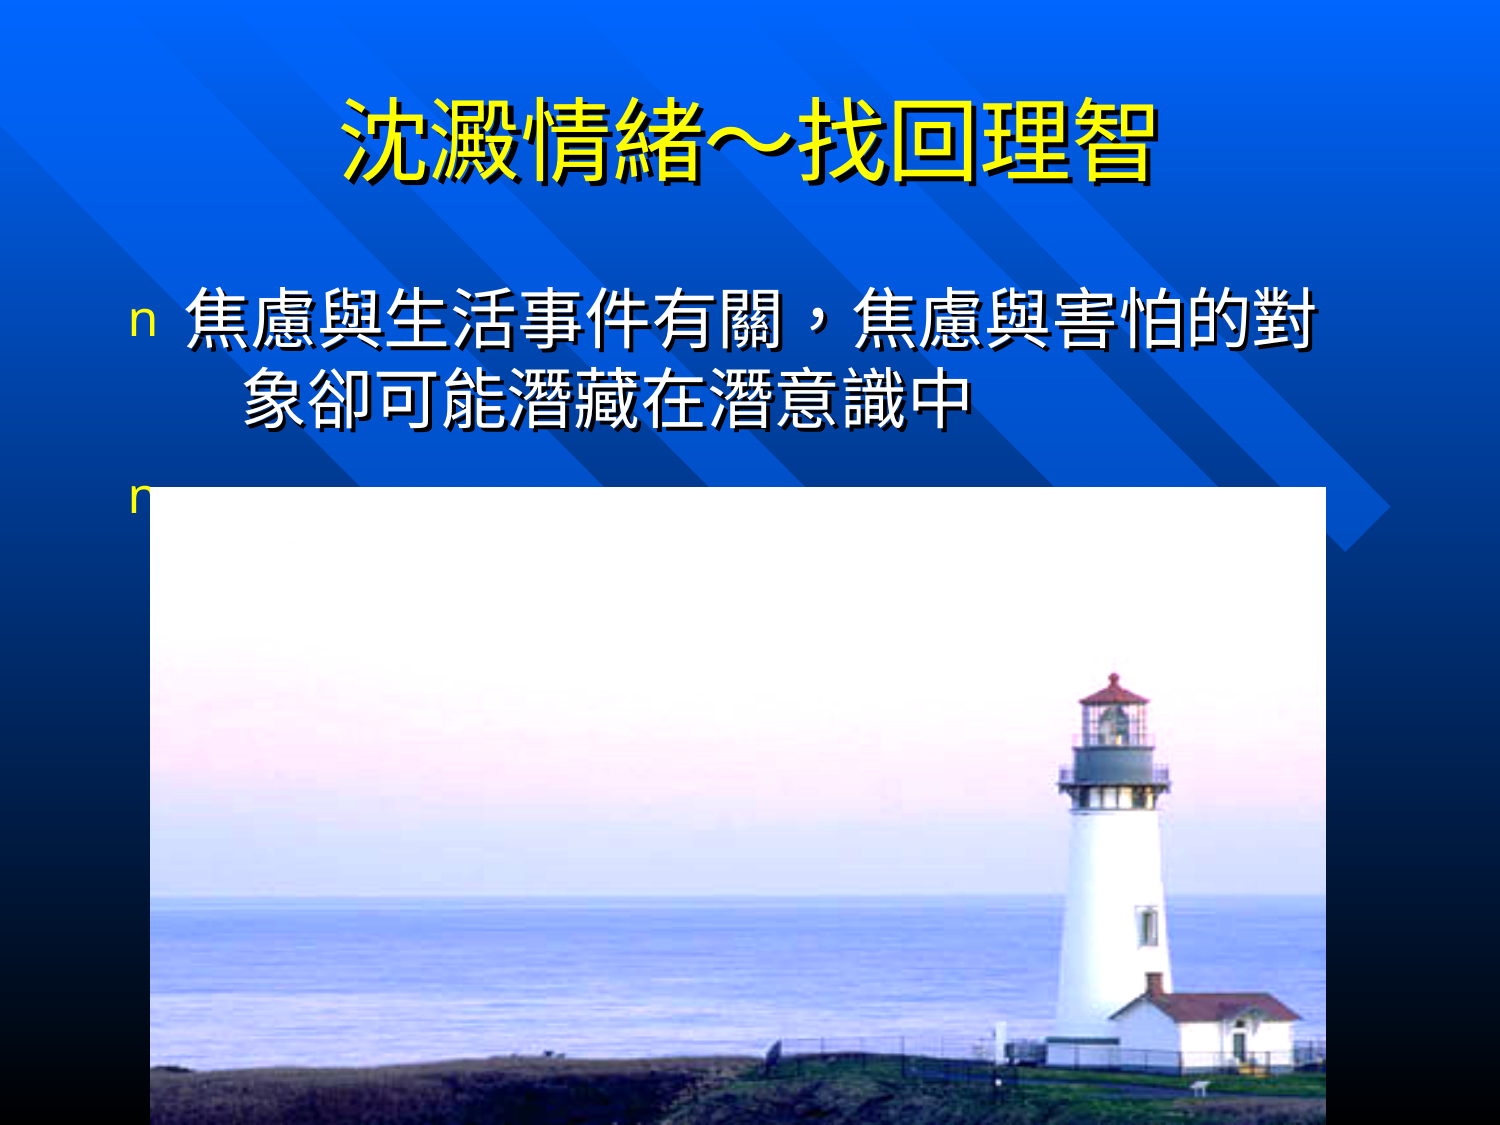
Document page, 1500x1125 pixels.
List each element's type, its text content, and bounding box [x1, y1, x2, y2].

title 沈澱情緒～找回理智 [112, 37, 1388, 238]
list 焦慮與生活事件有關，焦慮與害怕的對象卻可能潛藏在潛意識中 [112, 269, 1388, 1001]
picture [150, 487, 1326, 1125]
